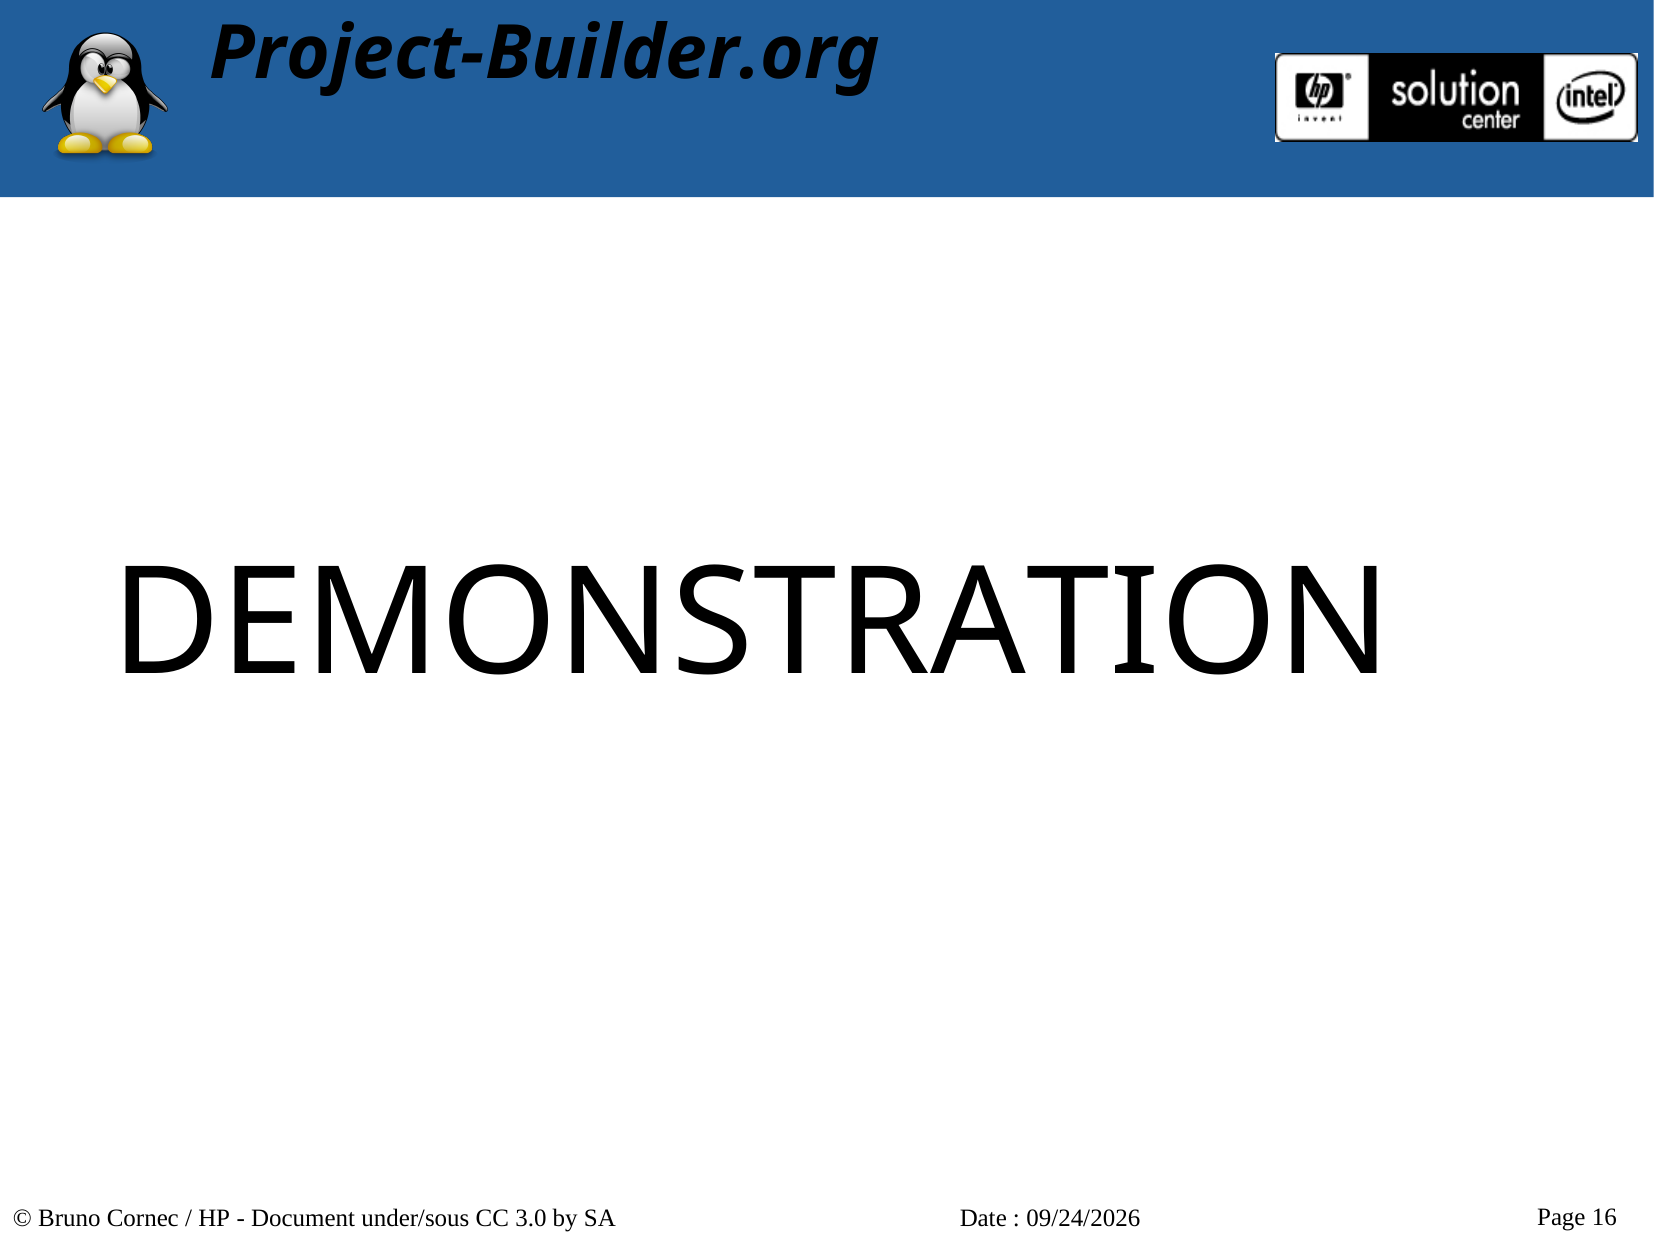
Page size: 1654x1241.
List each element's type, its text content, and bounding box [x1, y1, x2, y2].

text_box DEMONSTRATION [111, 513, 1580, 689]
picture [1275, 53, 1638, 142]
picture [42, 29, 168, 167]
